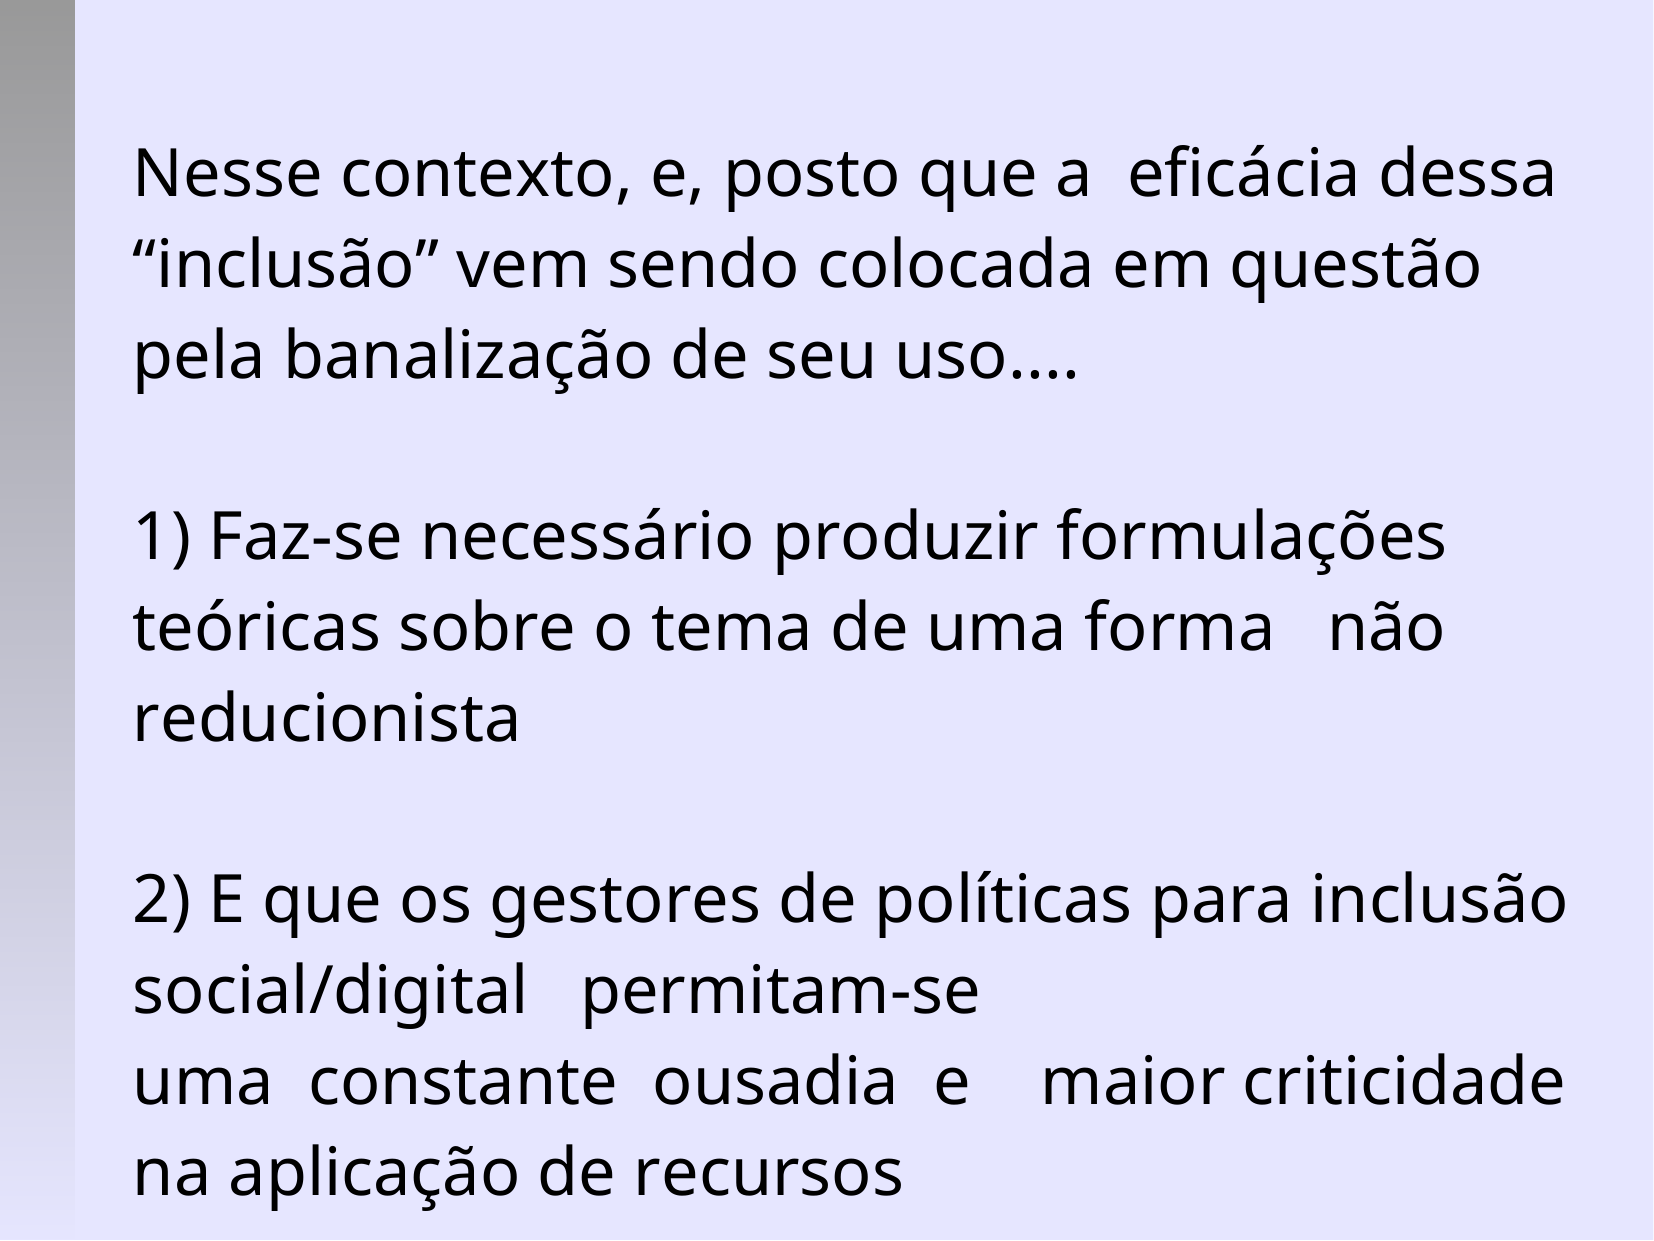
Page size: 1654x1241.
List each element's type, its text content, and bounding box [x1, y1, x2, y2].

text_box Nesse contexto, e, posto que a eficácia dessa “inclusão” vem sendo colocada em questão pela banalização de seu uso.... 1) Faz-se necessário produzir formulações teóricas sobre o tema de uma forma não reducionista 2) E que os gestores de políticas para inclusão social/digital permitam-se uma constante ousadia e maior criticidade na aplicação de recursos [118, 118, 1625, 1145]
